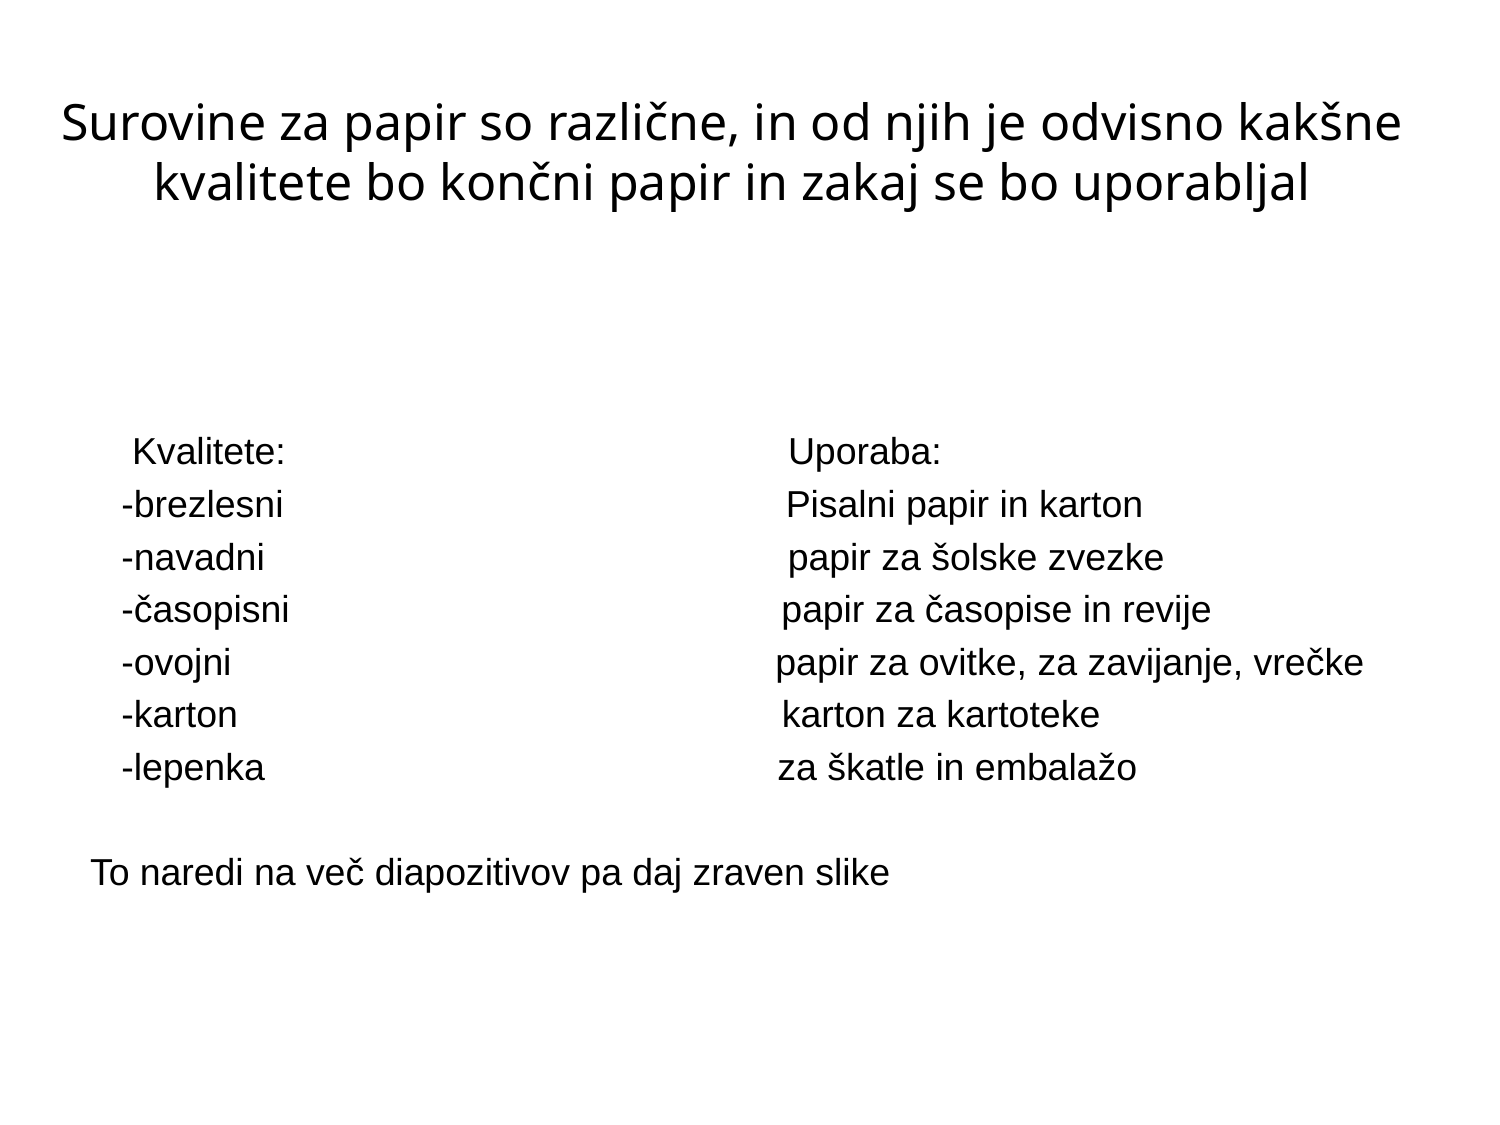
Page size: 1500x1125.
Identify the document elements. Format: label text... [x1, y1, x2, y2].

title Surovine za papir so različne, in od njih je odvisno kakšne kvalitete bo končni papir in zakaj se bo uporabljal [29, 45, 1436, 256]
list Kvalitete: Uporaba: -brezlesni Pisalni papir in karton -navadni papir za šolske zvezke -časopisni papir za časopise in revije -ovojni papir za ovitke, za zavijanje, vrečke -karton karton za kartoteke -lepenka za škatle in embalažo To naredi na več diapozitivov pa daj zraven slike [75, 262, 1425, 1005]
